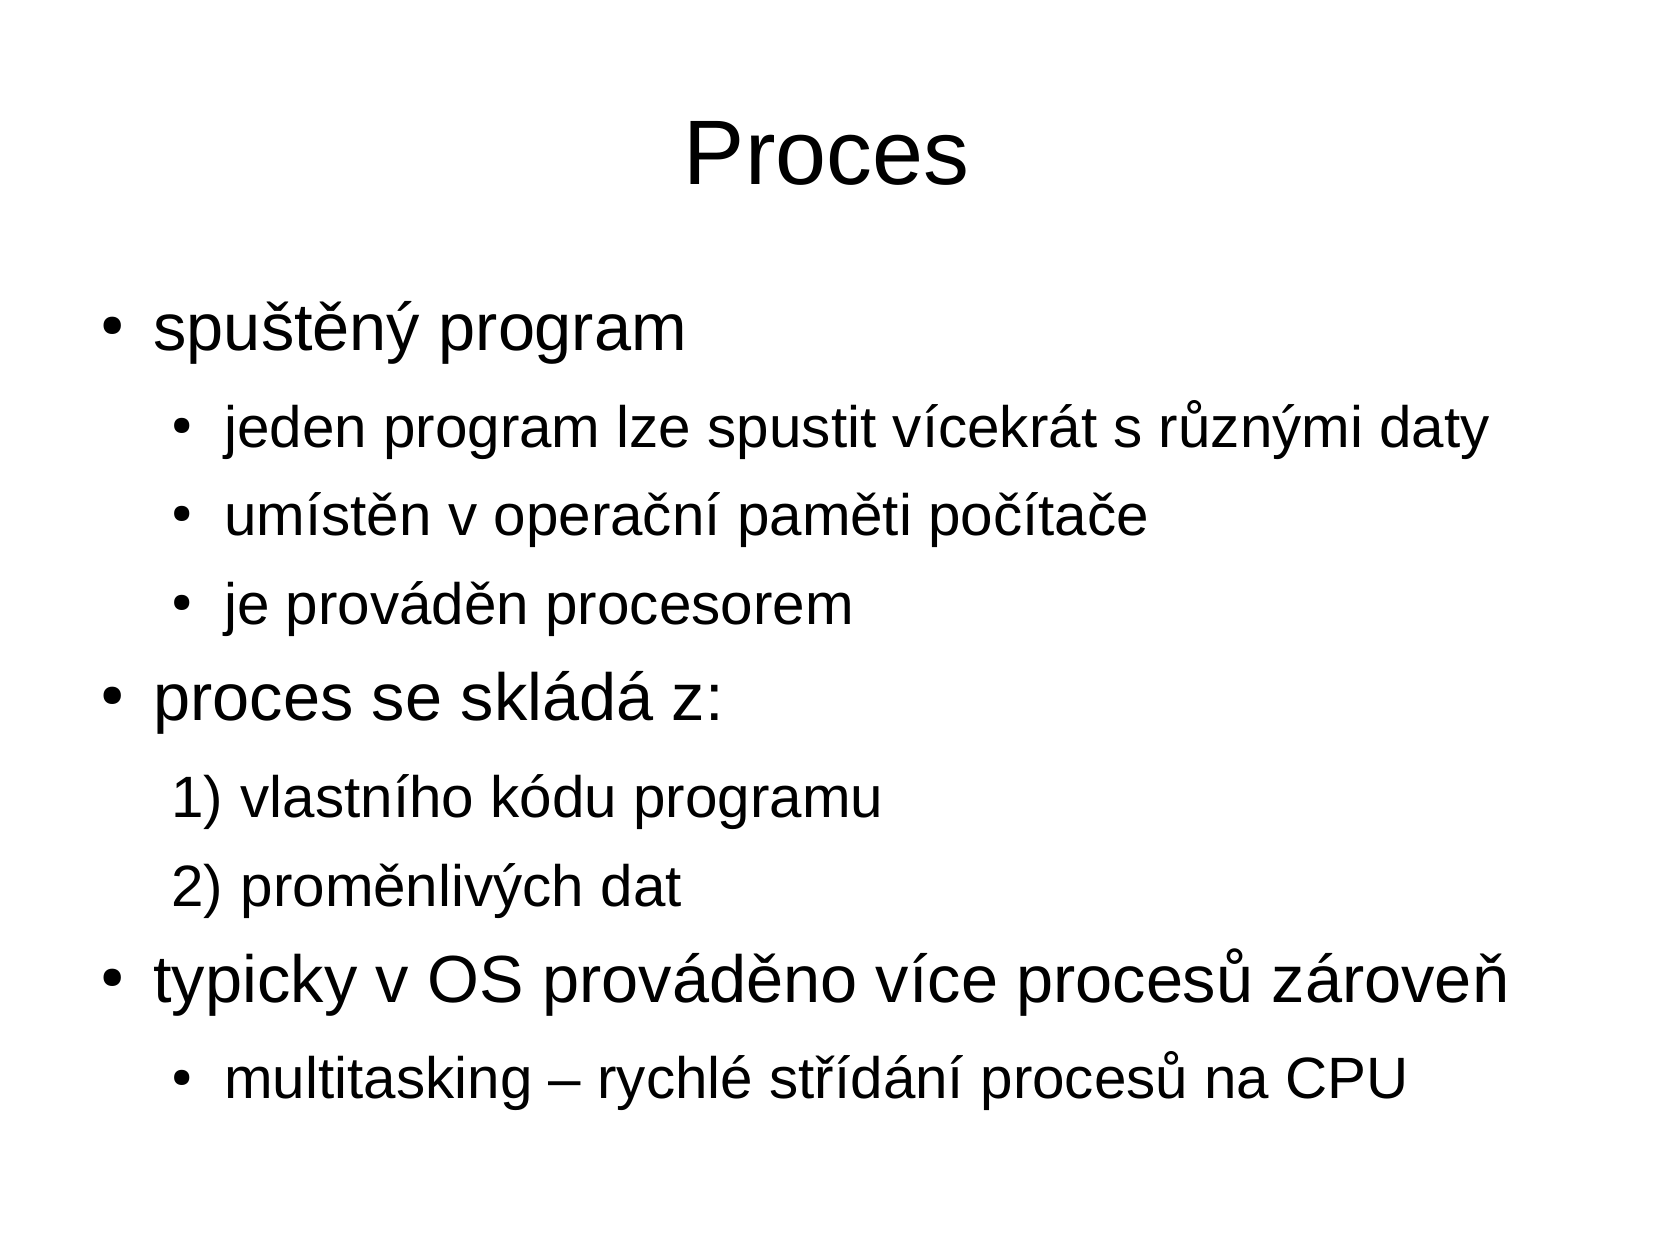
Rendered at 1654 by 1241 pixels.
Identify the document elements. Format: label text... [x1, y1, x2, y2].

title Proces [82, 56, 1571, 250]
list spuštěný program jeden program lze spustit vícekrát s různými daty umístěn v operační paměti počítače je prováděn procesorem proces se skládá z: vlastního kódu programu proměnlivých dat typicky v OS prováděno více procesů zároveň multitasking – rychlé střídání procesů na CPU [82, 290, 1571, 1112]
